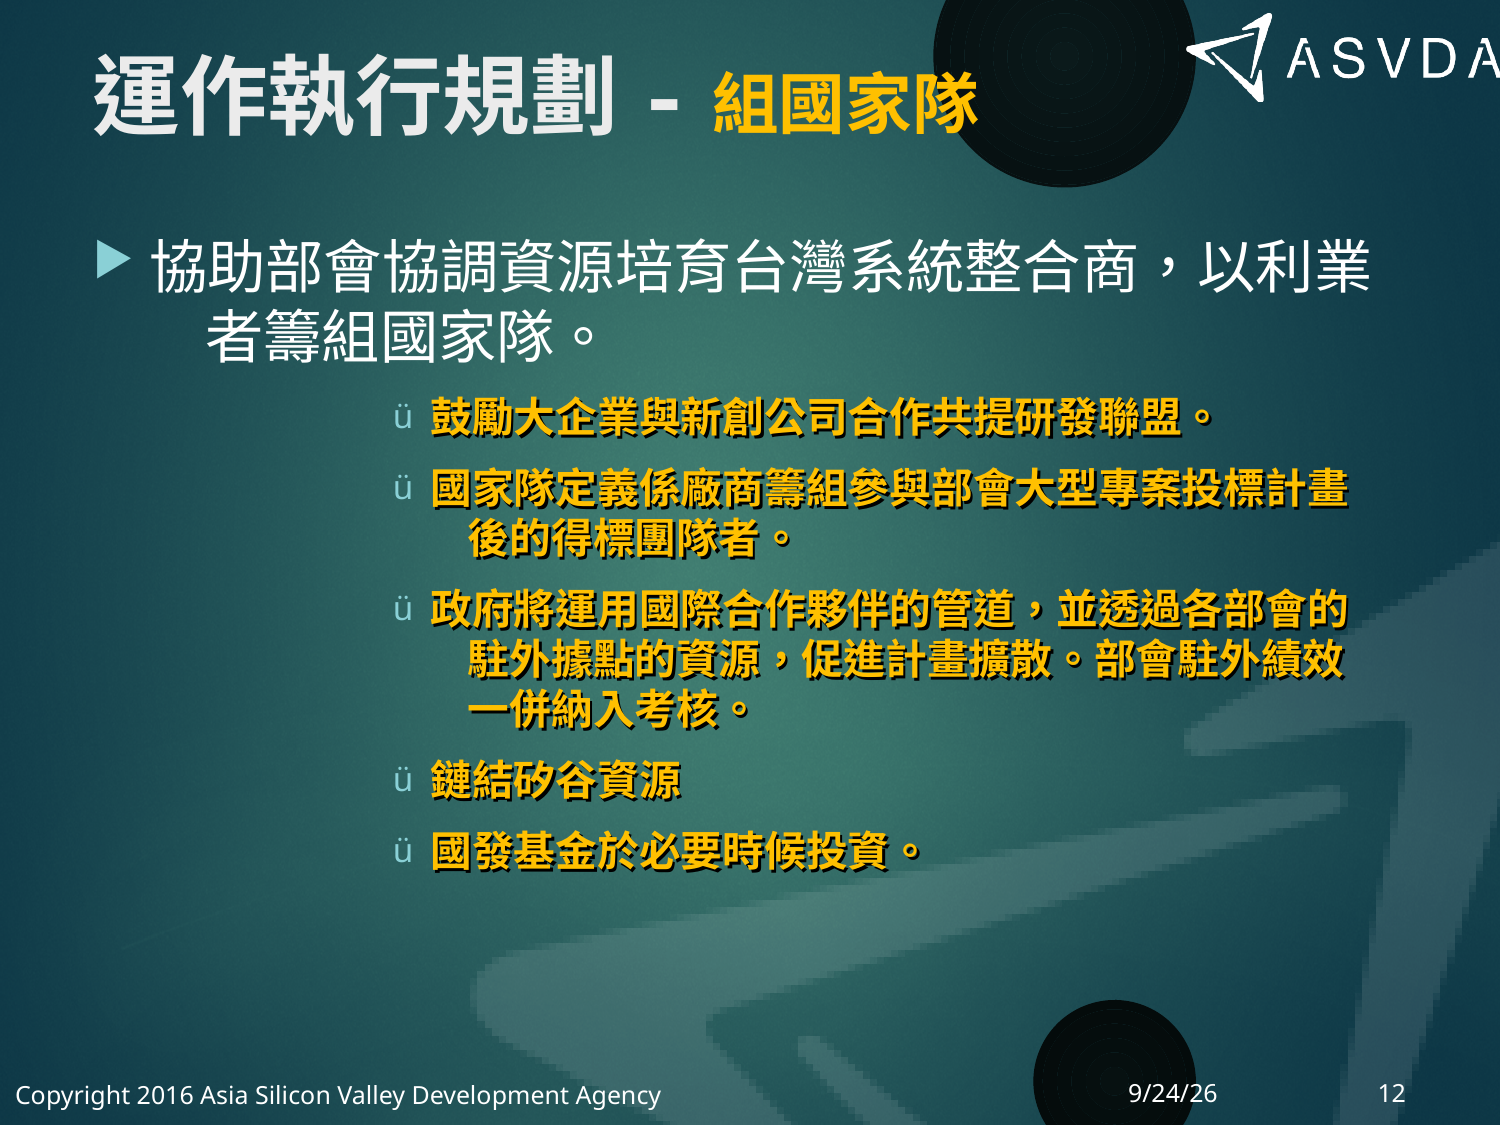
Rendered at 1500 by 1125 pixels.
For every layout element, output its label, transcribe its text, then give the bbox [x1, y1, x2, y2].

list 協助部會協調資源培育台灣系統整合商，以利業者籌組國家隊。 鼓勵大企業與新創公司合作共提研發聯盟。 國家隊定義係廠商籌組參與部會大型專案投標計畫後的得標團隊者。 政府將運用國際合作夥伴的管道，並透過各部會的駐外據點的資源，促進計畫擴散。部會駐外績效一併納入考核。 鏈結矽谷資源 國發基金於必要時候投資。 [77, 222, 1400, 991]
title 運作執行規劃-組國家隊 [77, 33, 1204, 193]
